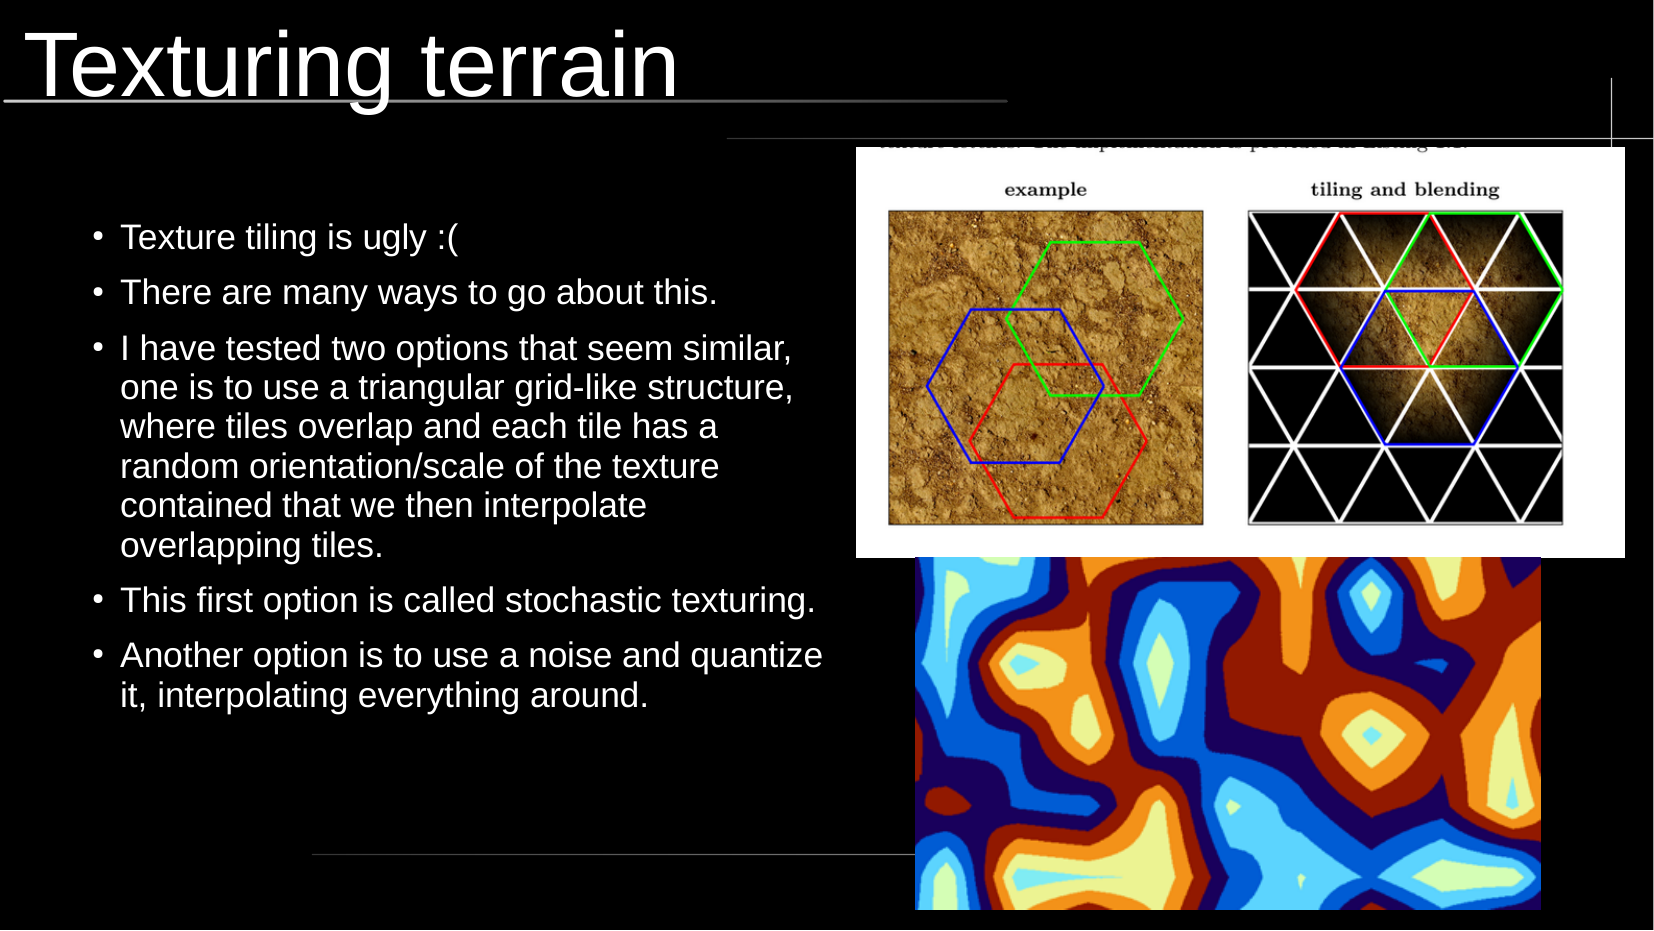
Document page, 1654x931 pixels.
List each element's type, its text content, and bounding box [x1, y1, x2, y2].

picture [856, 147, 1625, 910]
list Texture tiling is ugly :( There are many ways to go about this. I have tested two options that seem similar, one is to use a triangular grid-like structure, where tiles overlap and each tile has a random orientation/scale of the texture contained that we then interpolate overlapping tiles. This first option is called stochastic texturing. Another option is to use a noise and quantize it, interpolating everything around. [82, 217, 827, 758]
title Texturing terrain [23, 11, 1589, 119]
